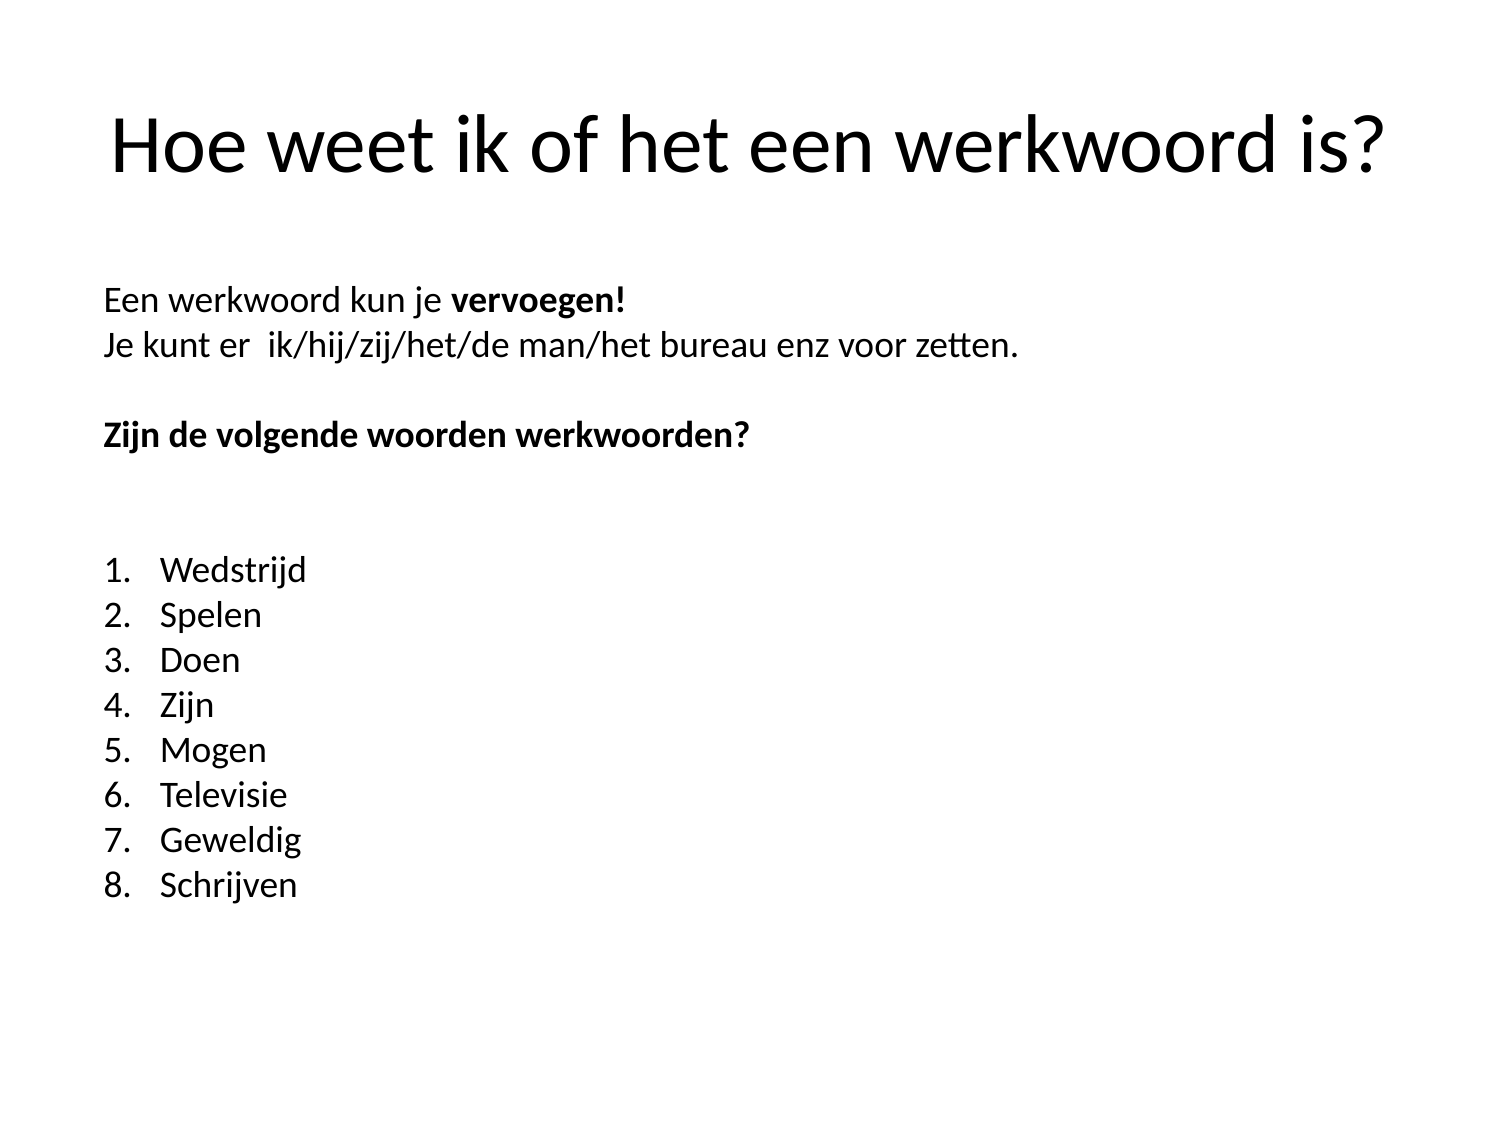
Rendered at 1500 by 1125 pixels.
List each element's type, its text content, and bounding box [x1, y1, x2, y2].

text_box Een werkwoord kun je vervoegen! Je kunt er ik/hij/zij/het/de man/het bureau enz voor zetten. Zijn de volgende woorden werkwoorden? Wedstrijd Spelen Doen Zijn Mogen Televisie Geweldig Schrijven [88, 267, 1459, 919]
title Hoe weet ik of het een werkwoord is? [75, 45, 1426, 233]
